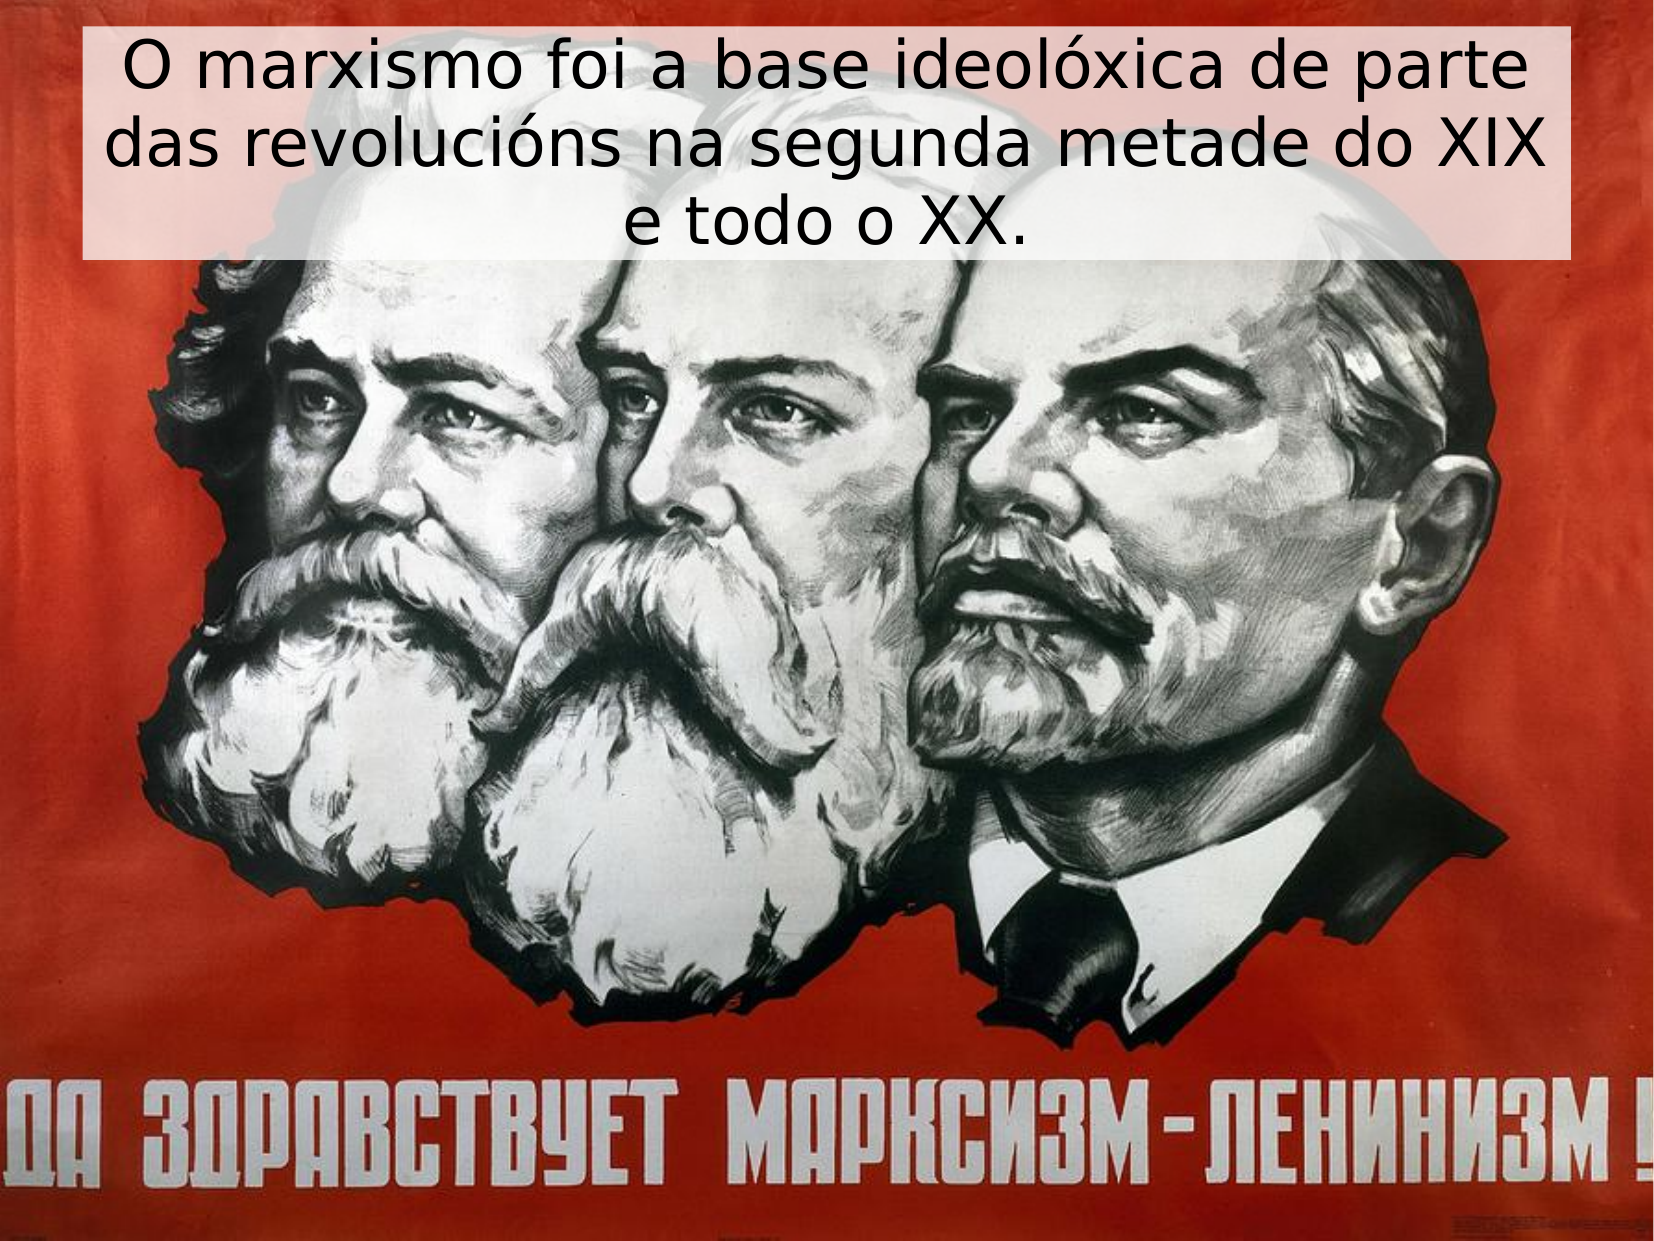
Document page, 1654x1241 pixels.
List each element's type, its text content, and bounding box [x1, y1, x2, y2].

picture [0, 0, 1654, 1241]
subtitle O marxismo foi a base ideolóxica de parte das revolucións na segunda metade do XIX e todo o XX. [82, 26, 1571, 260]
